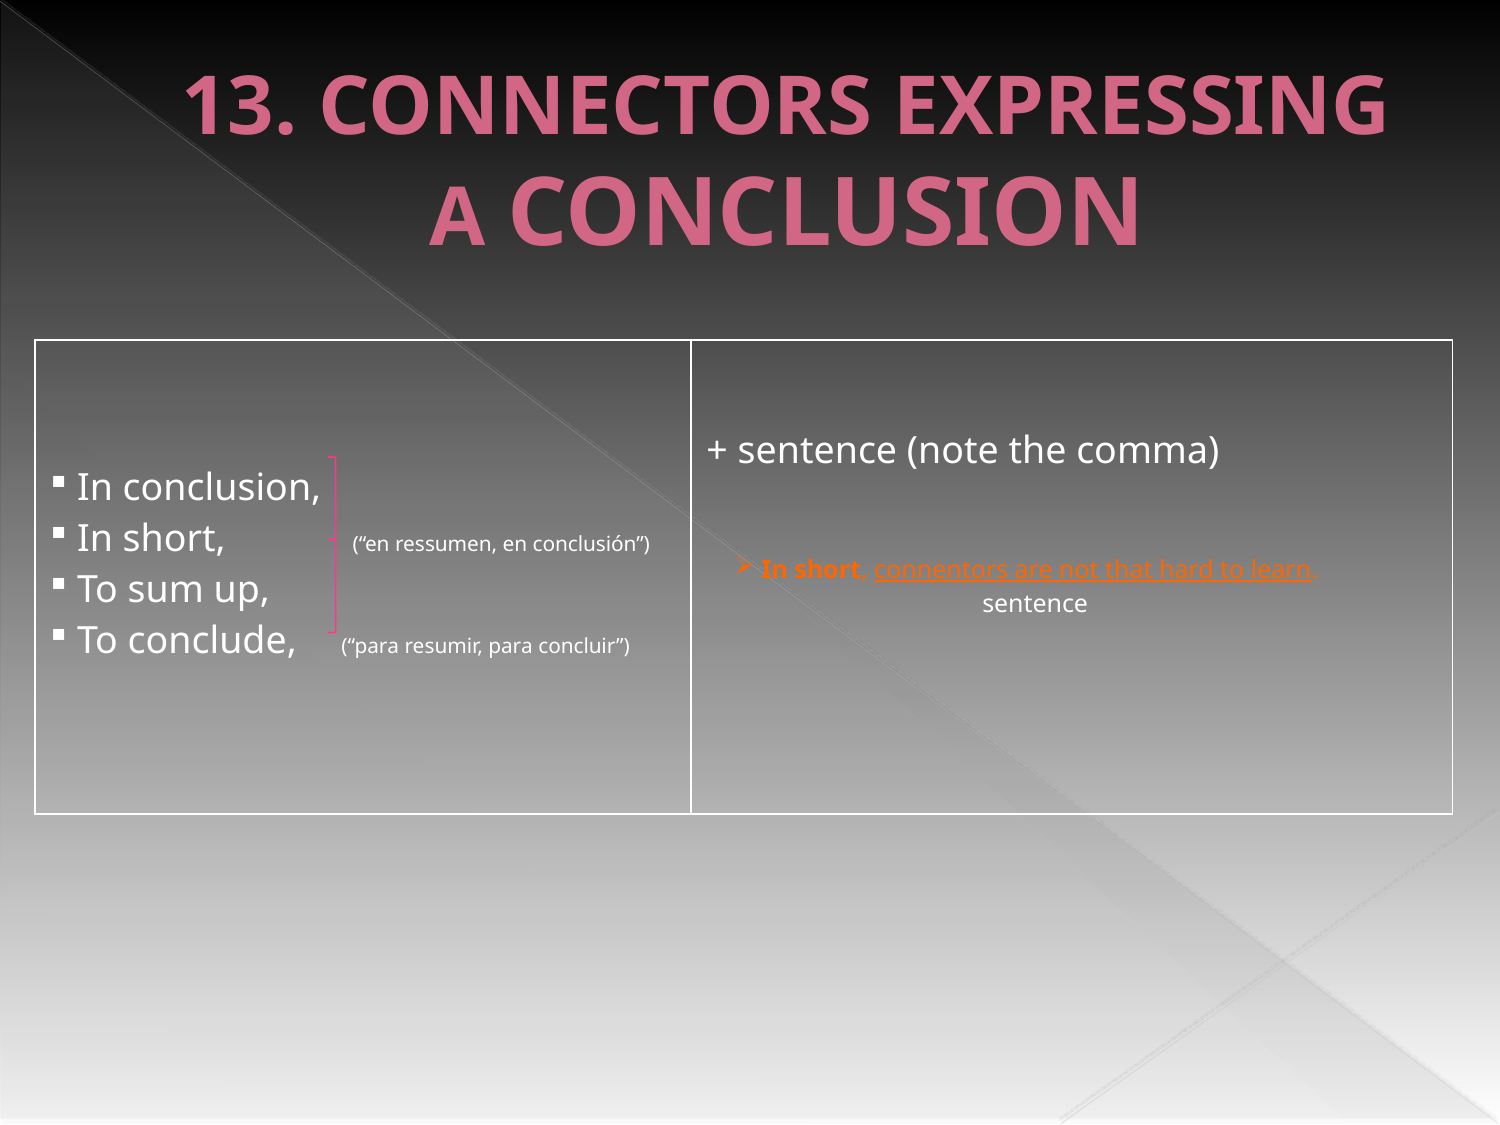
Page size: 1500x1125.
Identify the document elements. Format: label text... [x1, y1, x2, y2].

table_header In conclusion, In short, (“en ressumen, en conclusión”) To sum up, To conclude, (“para resumir, para concluir”) [36, 341, 690, 813]
table_header + sentence (note the comma) In short, connentors are not that hard to learn. sentence [692, 341, 1452, 813]
title 13. CONNECTORS EXPRESSING A CONCLUSION [75, 43, 1425, 274]
